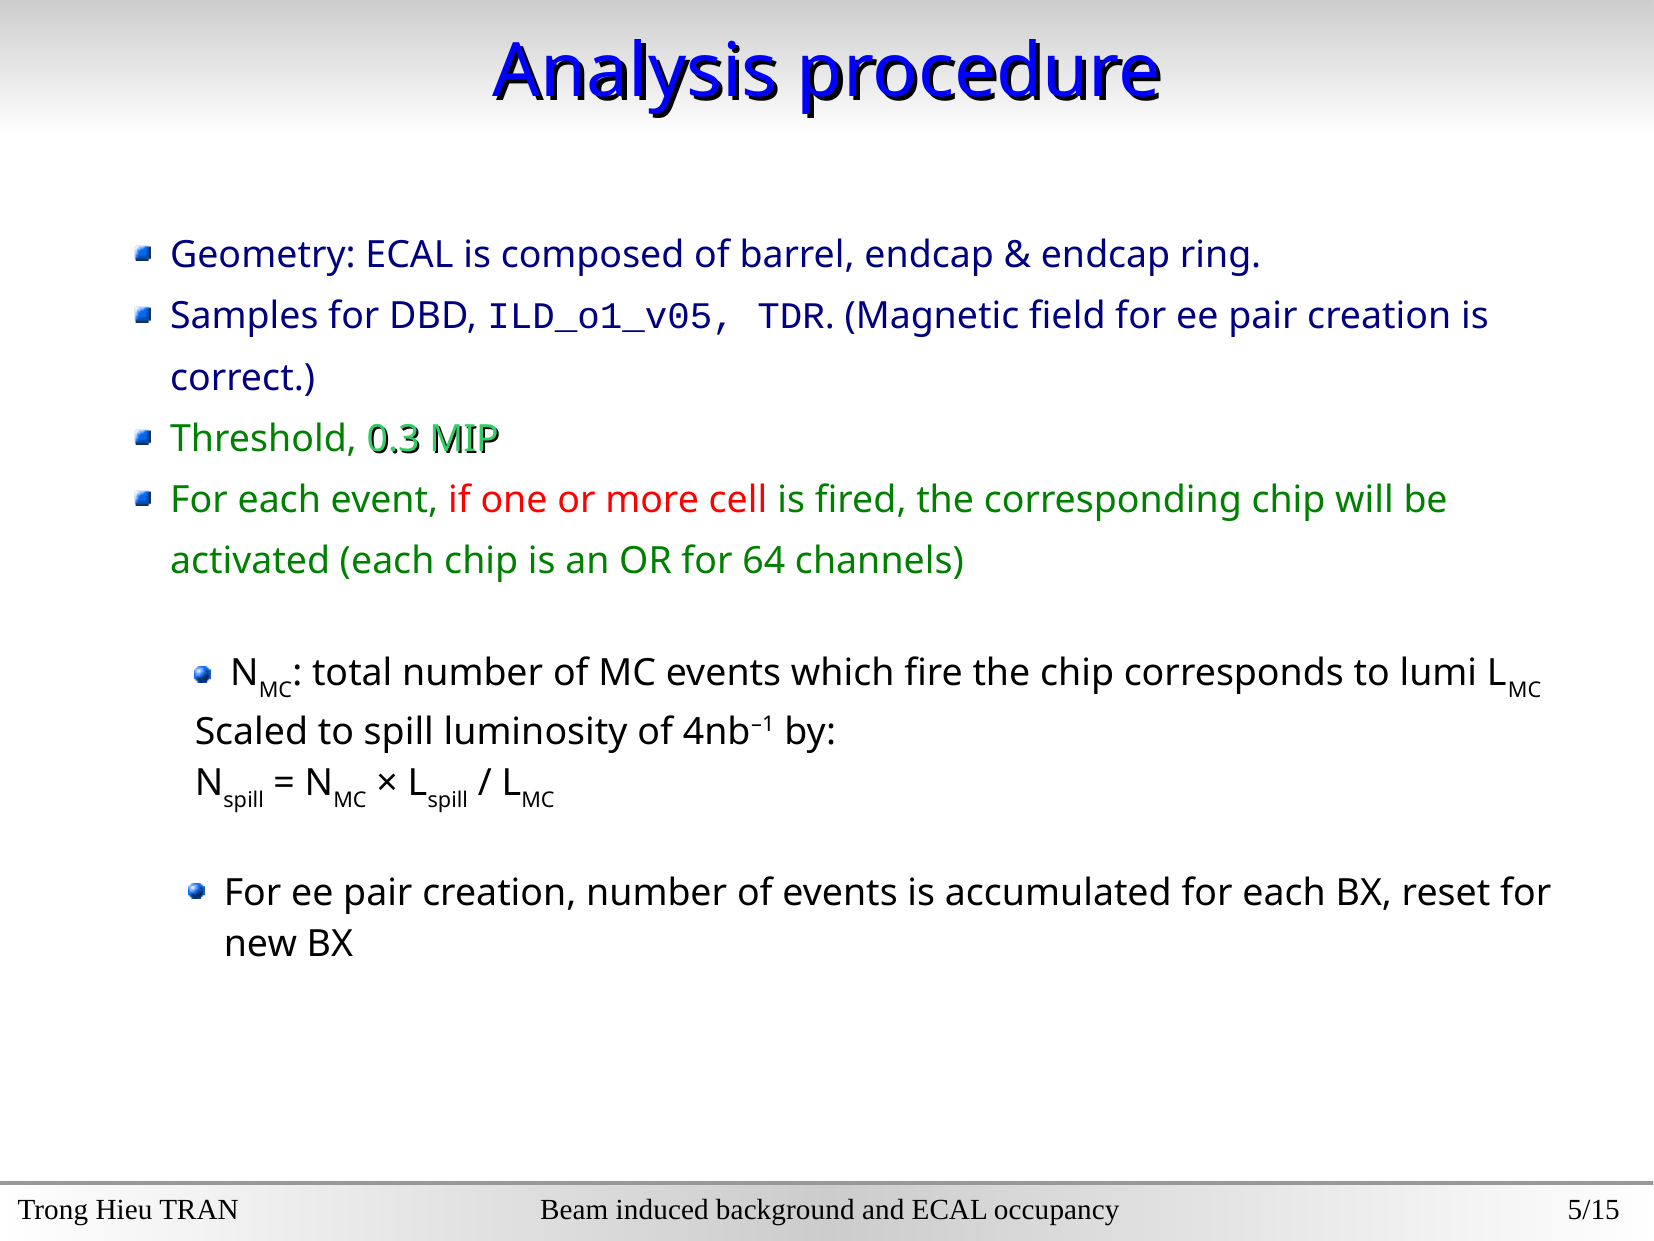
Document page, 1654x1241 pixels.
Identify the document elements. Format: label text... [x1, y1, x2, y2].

text_box Geometry: ECAL is composed of barrel, endcap & endcap ring. Samples for DBD, ILD_o1_v05, TDR. (Magnetic field for ee pair creation is correct.) Threshold, 0.3 MIP For each event, if one or more cell is fired, the corresponding chip will be activated (each chip is an OR for 64 channels) [120, 210, 1516, 592]
text_box For ee pair creation, number of events is accumulated for each BX, reset for new BX [173, 858, 1569, 978]
title Analysis procedure [0, 0, 1654, 136]
text_box NMC: total number of MC events which fire the chip corresponds to lumi LMC Scaled to spill luminosity of 4nb–1 by: Nspill = NMC × Lspill / LMC [180, 638, 1561, 826]
